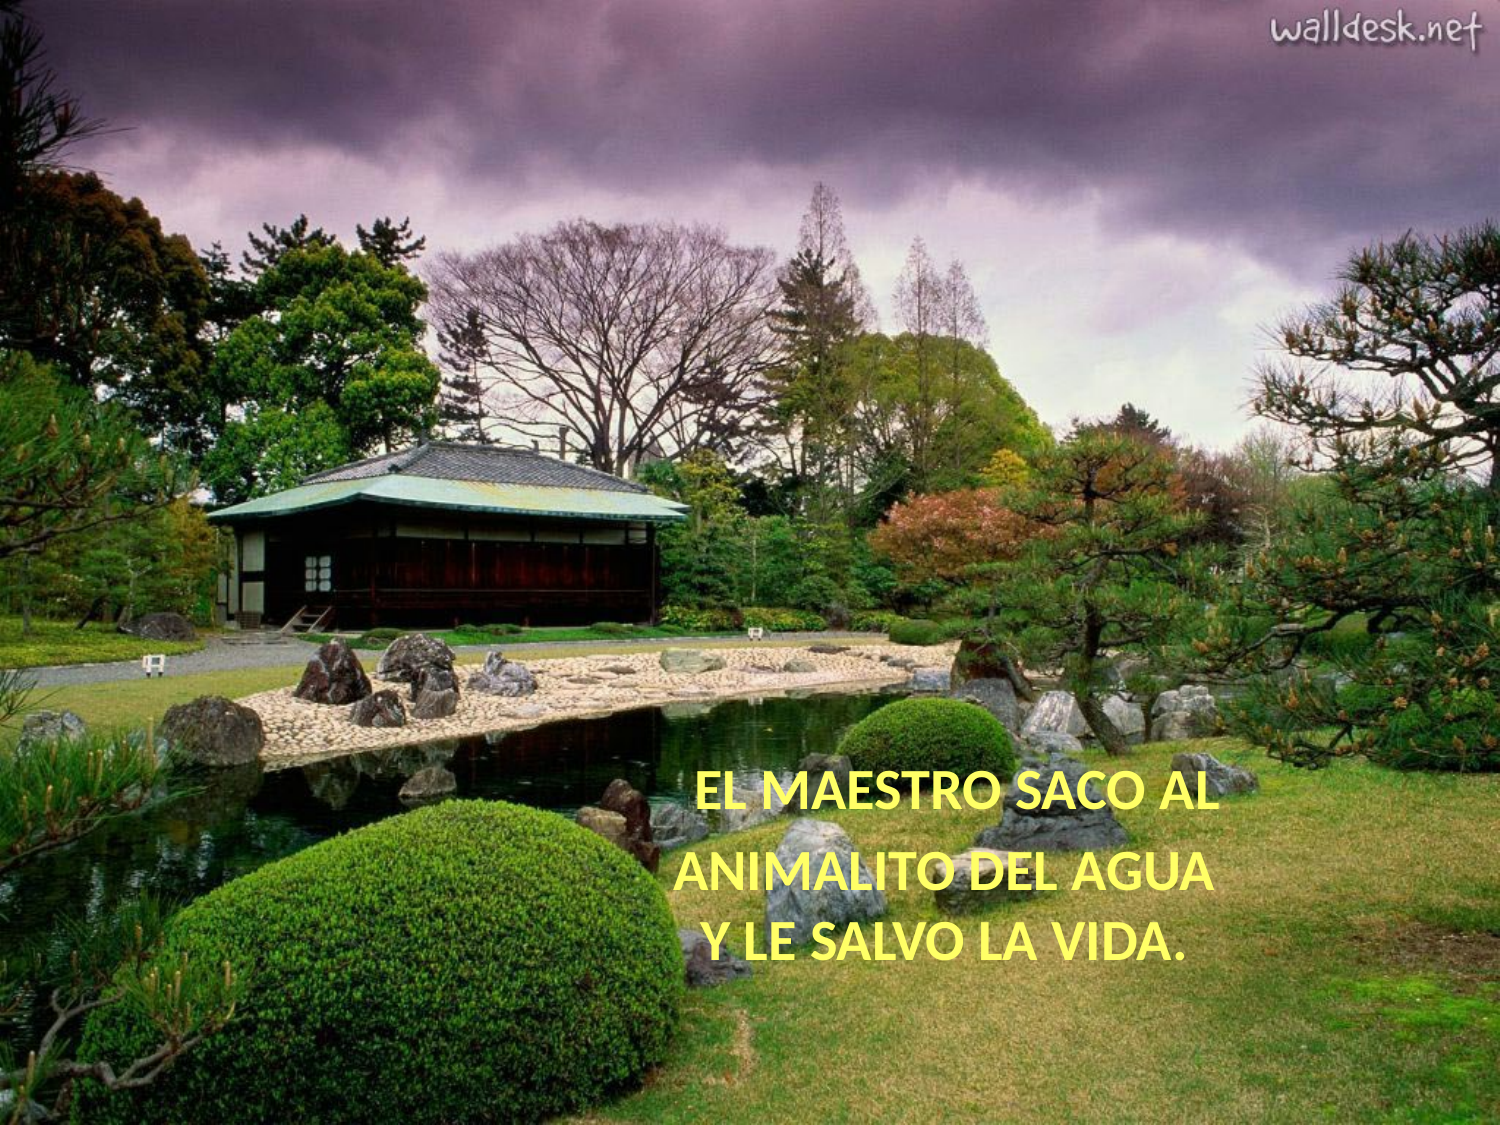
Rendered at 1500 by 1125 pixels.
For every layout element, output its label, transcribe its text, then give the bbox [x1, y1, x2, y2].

text_box EL MAESTRO SACO AL ANIMALITO DEL AGUA Y LE SALVO LA VIDA. [653, 689, 1236, 980]
picture [0, 0, 1500, 1125]
